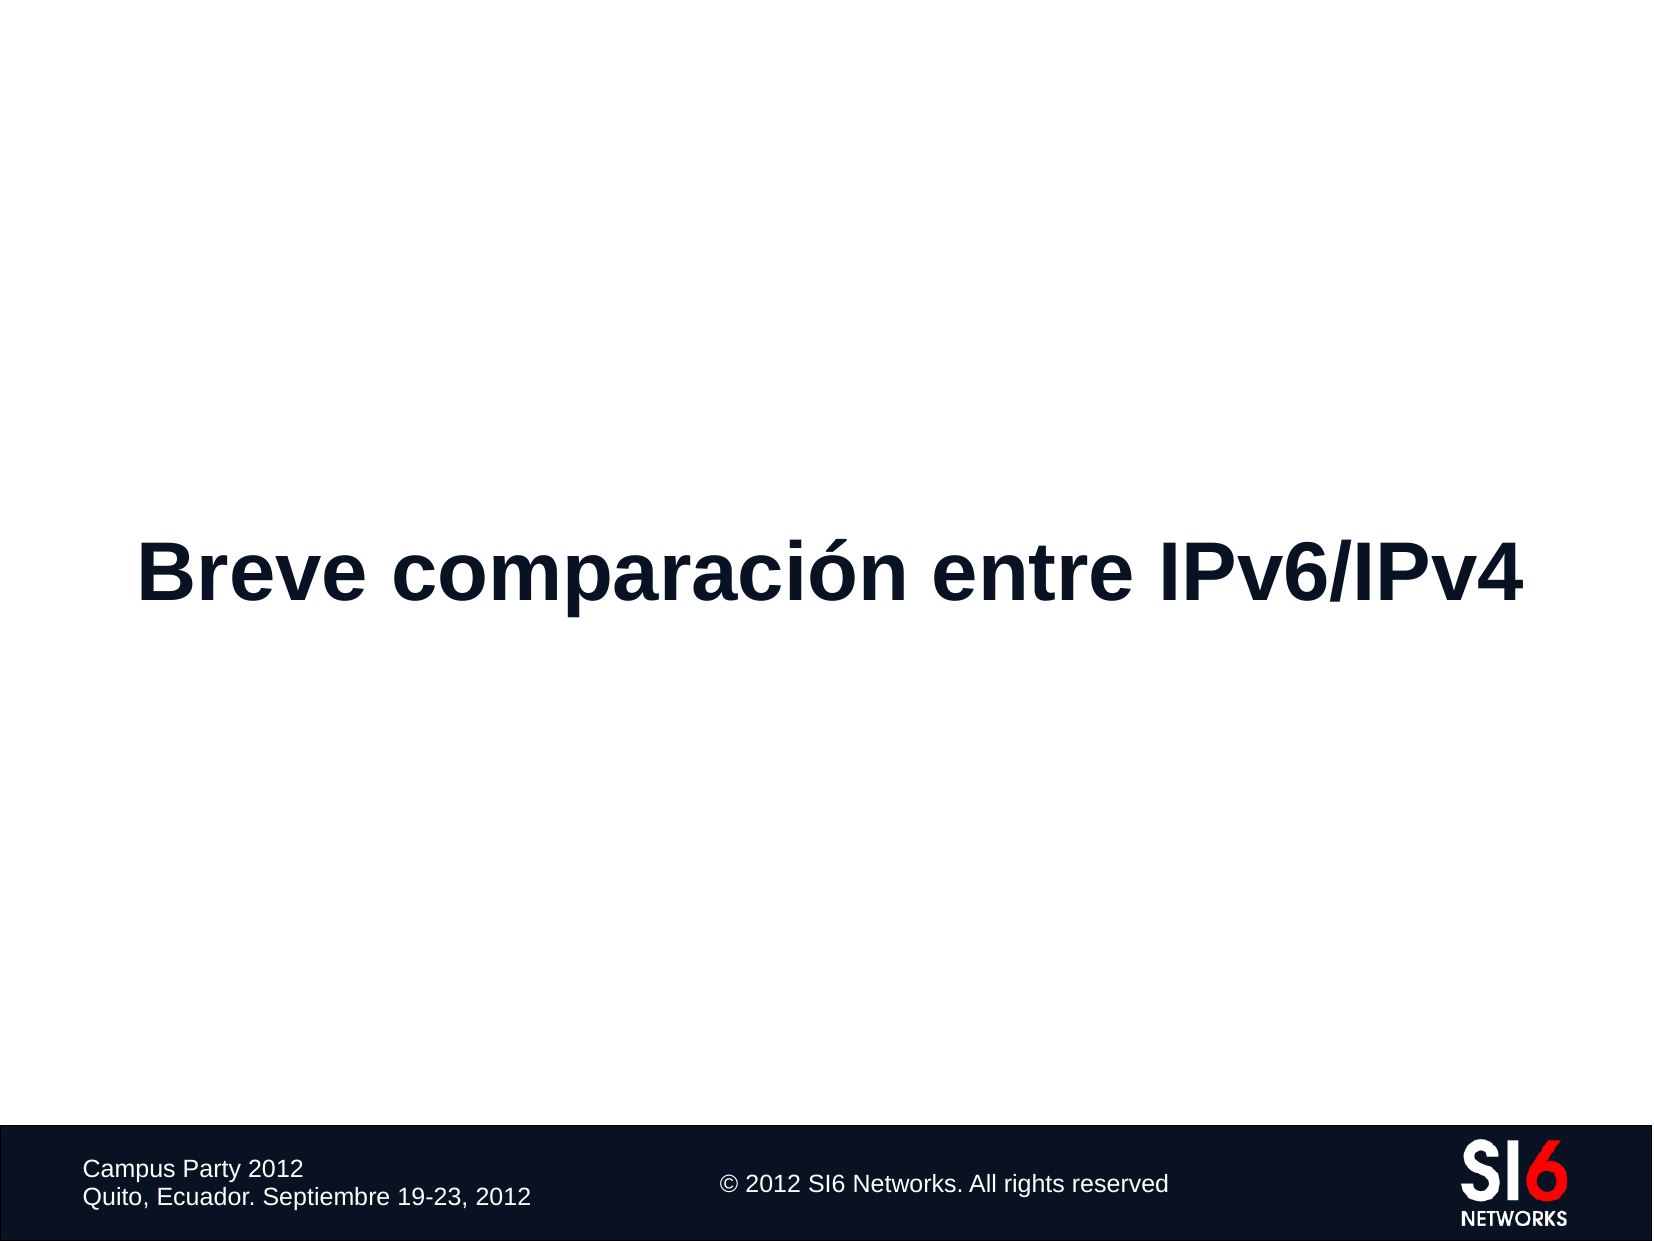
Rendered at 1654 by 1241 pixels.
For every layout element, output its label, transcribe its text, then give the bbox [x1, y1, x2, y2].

title Breve comparación entre IPv6/IPv4 [86, 467, 1576, 676]
picture [1461, 1139, 1567, 1226]
